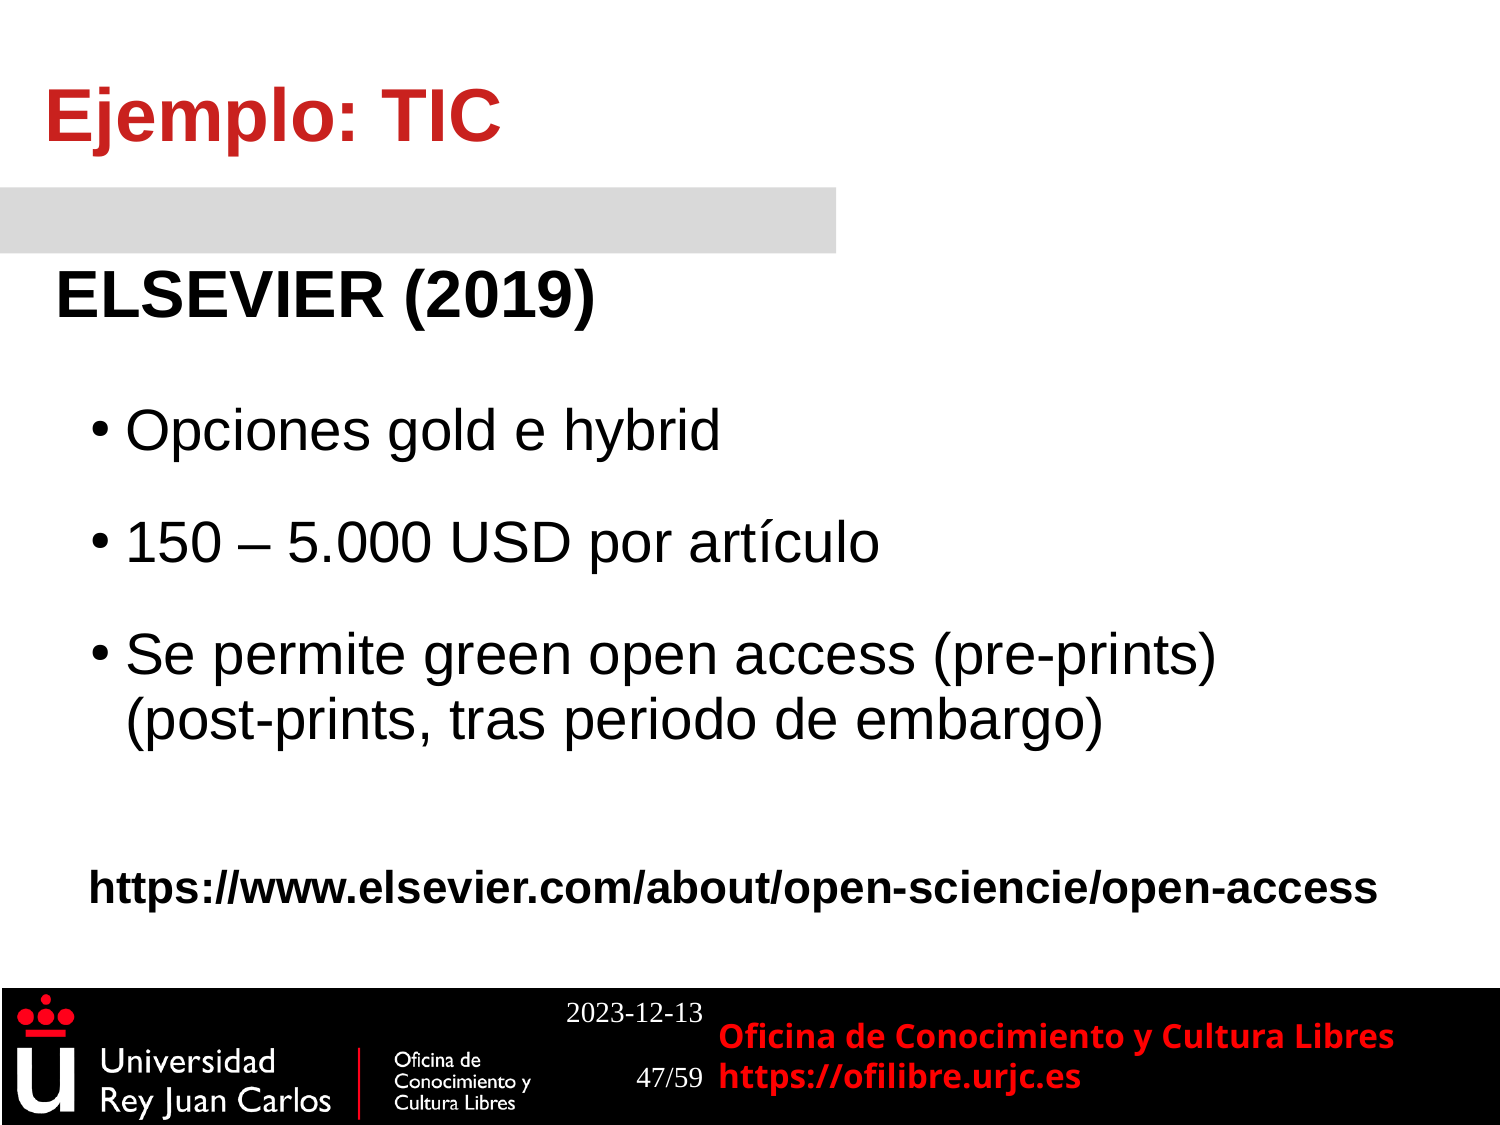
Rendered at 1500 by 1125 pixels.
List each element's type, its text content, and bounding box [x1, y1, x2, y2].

text_box ELSEVIER (2019) [40, 249, 811, 340]
picture [17, 994, 531, 1120]
text_box Opciones gold e hybrid 150 – 5.000 USD por artículo Se permite green open access (pre-prints) (post-prints, tras periodo de embargo) [75, 390, 1351, 760]
text_box Ejemplo: TIC [30, 66, 1036, 249]
title [75, 7, 1425, 196]
text_box https://www.elsevier.com/about/open-sciencie/open-access [45, 855, 1396, 922]
